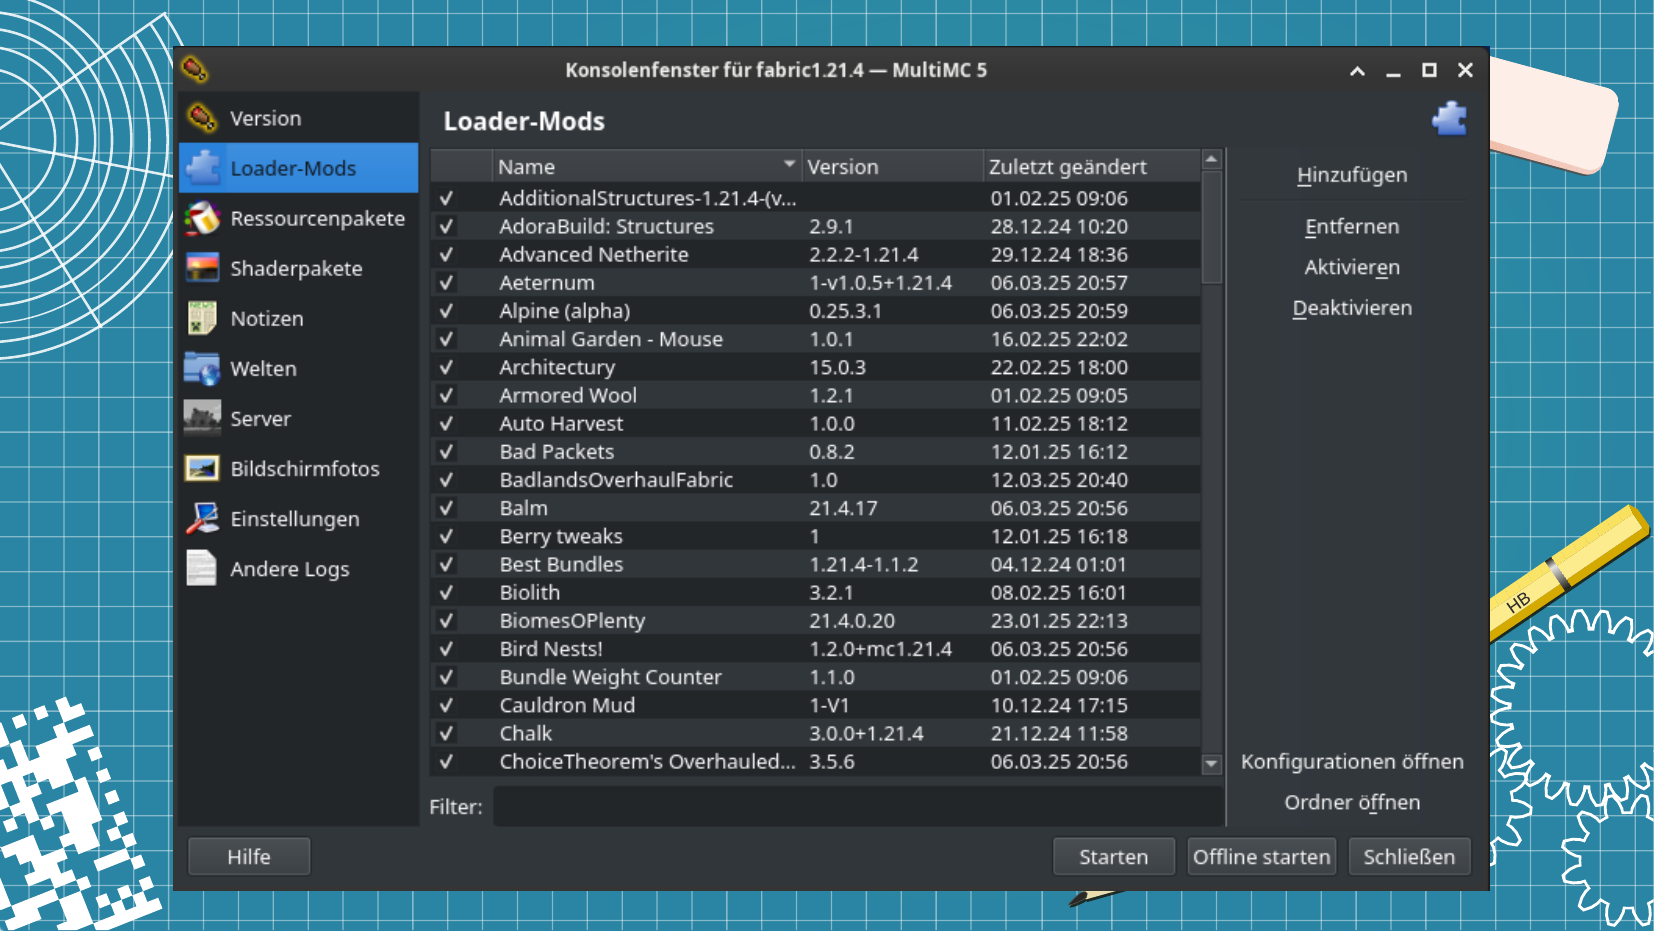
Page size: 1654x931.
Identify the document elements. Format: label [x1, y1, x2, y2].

picture [173, 46, 1490, 891]
